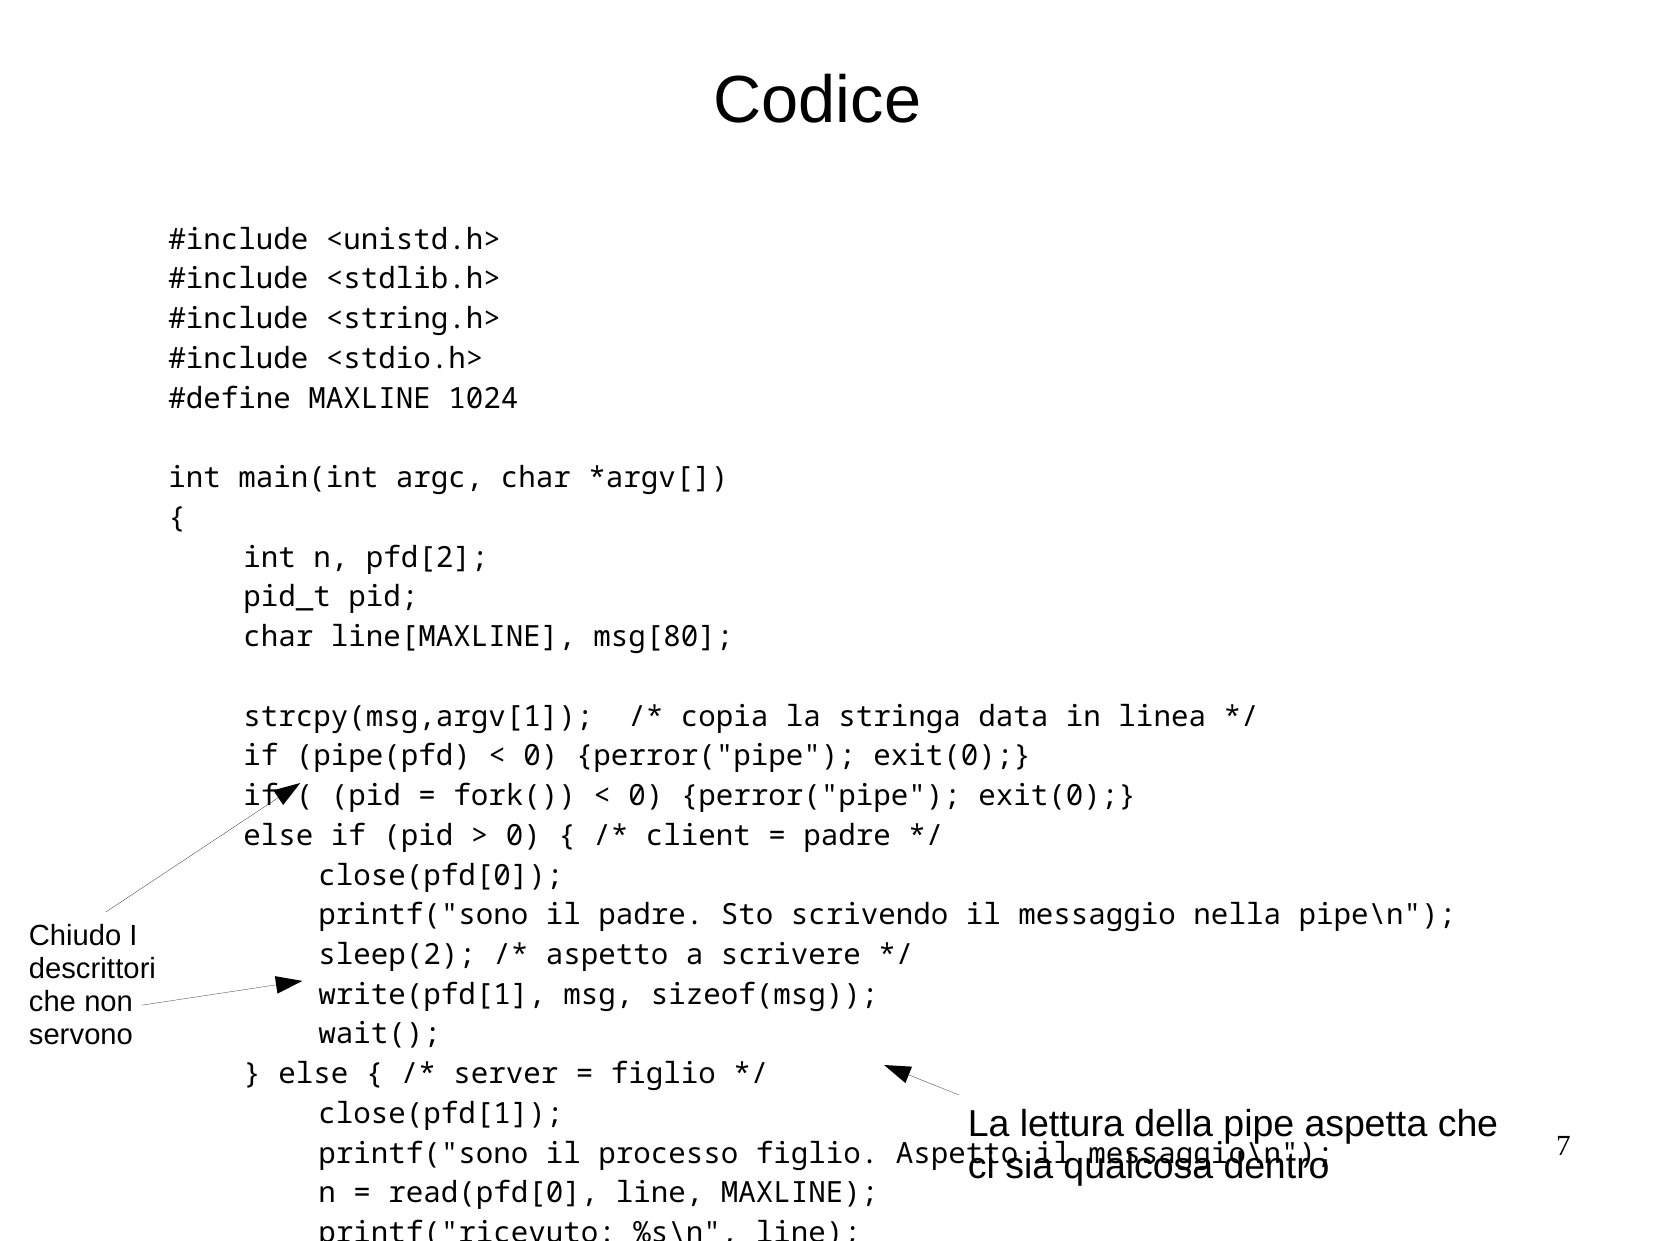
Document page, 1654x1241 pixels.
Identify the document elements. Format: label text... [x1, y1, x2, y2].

text_box La lettura della pipe aspetta che ci sia qualcosa dentro [953, 1095, 1539, 1194]
title Codice [82, 0, 1571, 204]
text_box Chiudo I descrittori che non servono [14, 911, 600, 1058]
text_box #include <unistd.h> #include <stdlib.h> #include <string.h> #include <stdio.h> #define MAXLINE 1024 int main(int argc, char *argv[]) { int n, pfd[2]; pid_t pid; char line[MAXLINE], msg[80]; strcpy(msg,argv[1]); /* copia la stringa data in linea */ if (pipe(pfd) < 0) {perror("pipe"); exit(0);} if ( (pid = fork()) < 0) {perror("pipe"); exit(0);} else if (pid > 0) { /* client = padre */ close(pfd[0]); printf("sono il padre. Sto scrivendo il messaggio nella pipe\n"); sleep(2); /* aspetto a scrivere */ write(pfd[1], msg, sizeof(msg)); wait(); } else { /* server = figlio */ close(pfd[1]); printf("sono il processo figlio. Aspetto il messaggio\n"); n = read(pfd[0], line, MAXLINE); printf("ricevuto: %s\n", line); } exit(0); } [153, 210, 1609, 1241]
